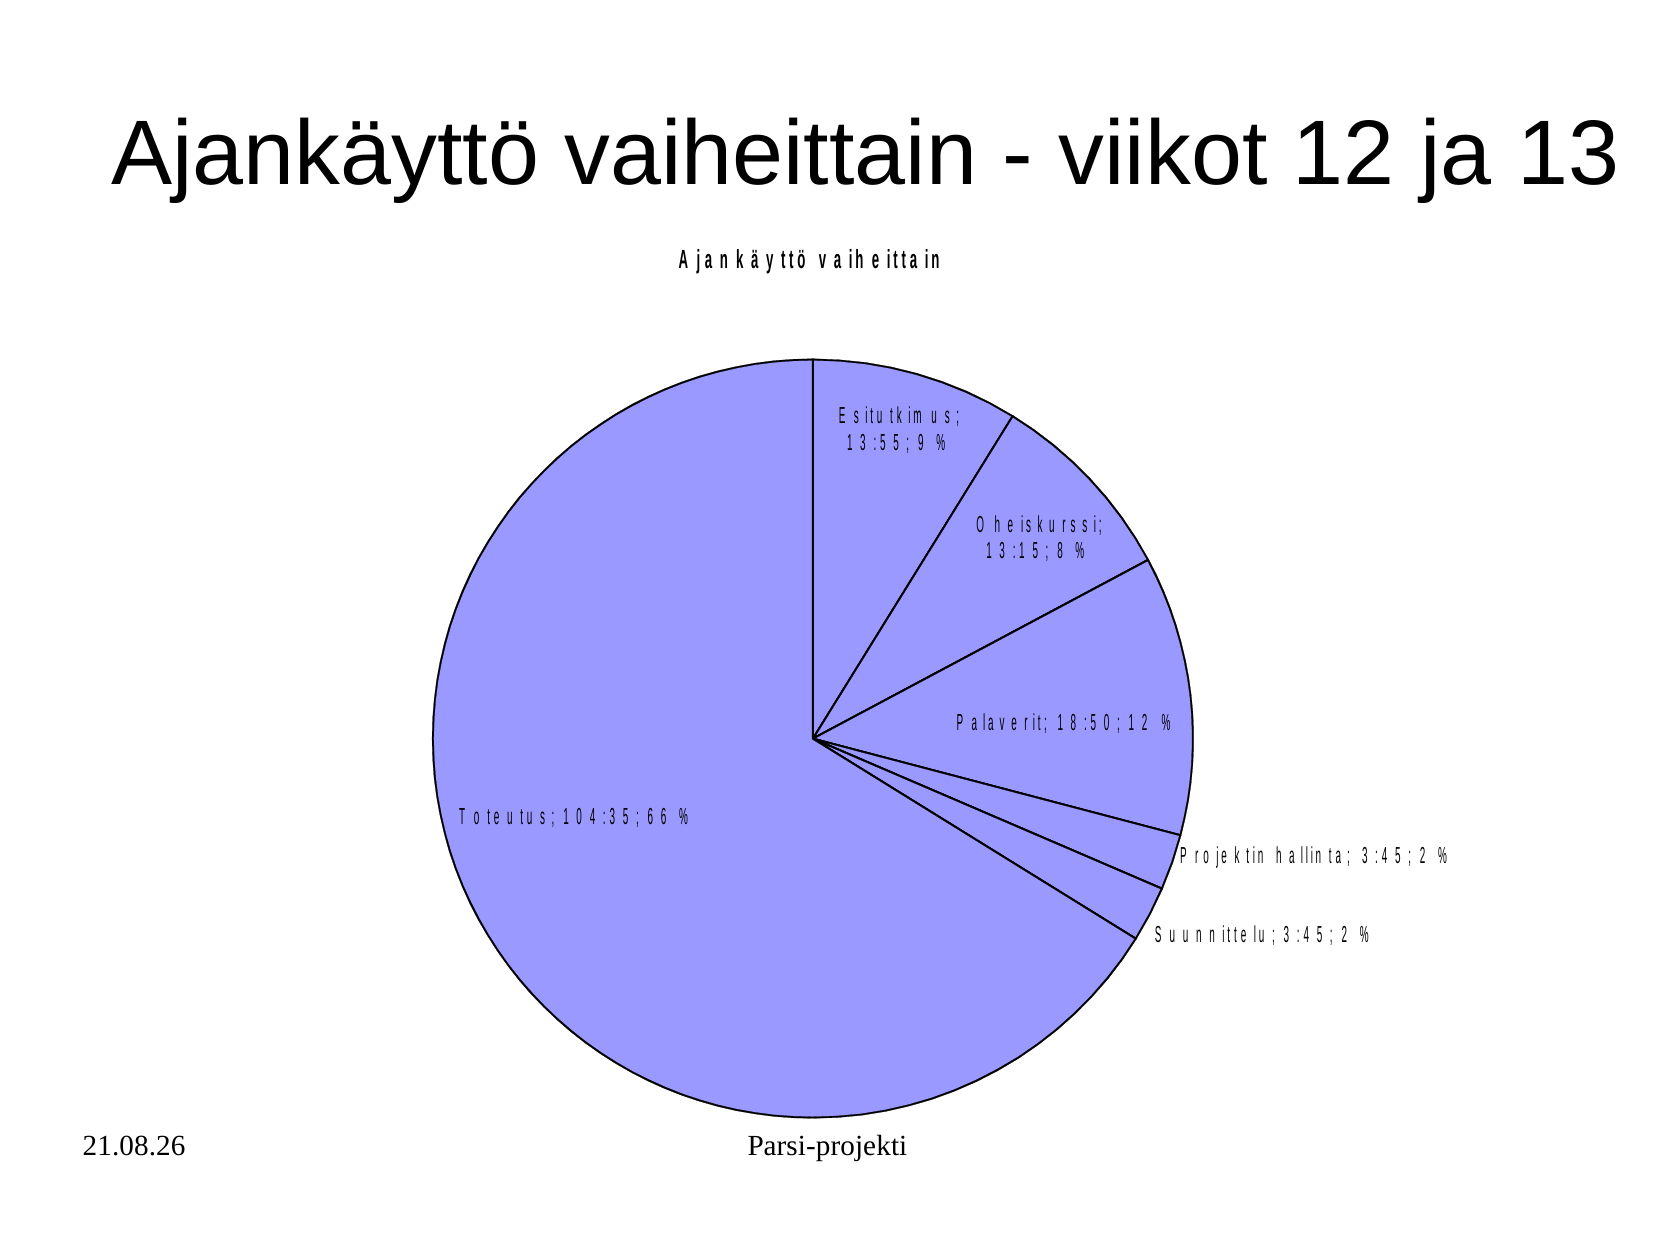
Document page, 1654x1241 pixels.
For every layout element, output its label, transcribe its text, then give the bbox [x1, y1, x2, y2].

title Ajankäyttö vaiheittain - viikot 12 ja 13 [82, 49, 1651, 257]
picture [13, 226, 1613, 1201]
